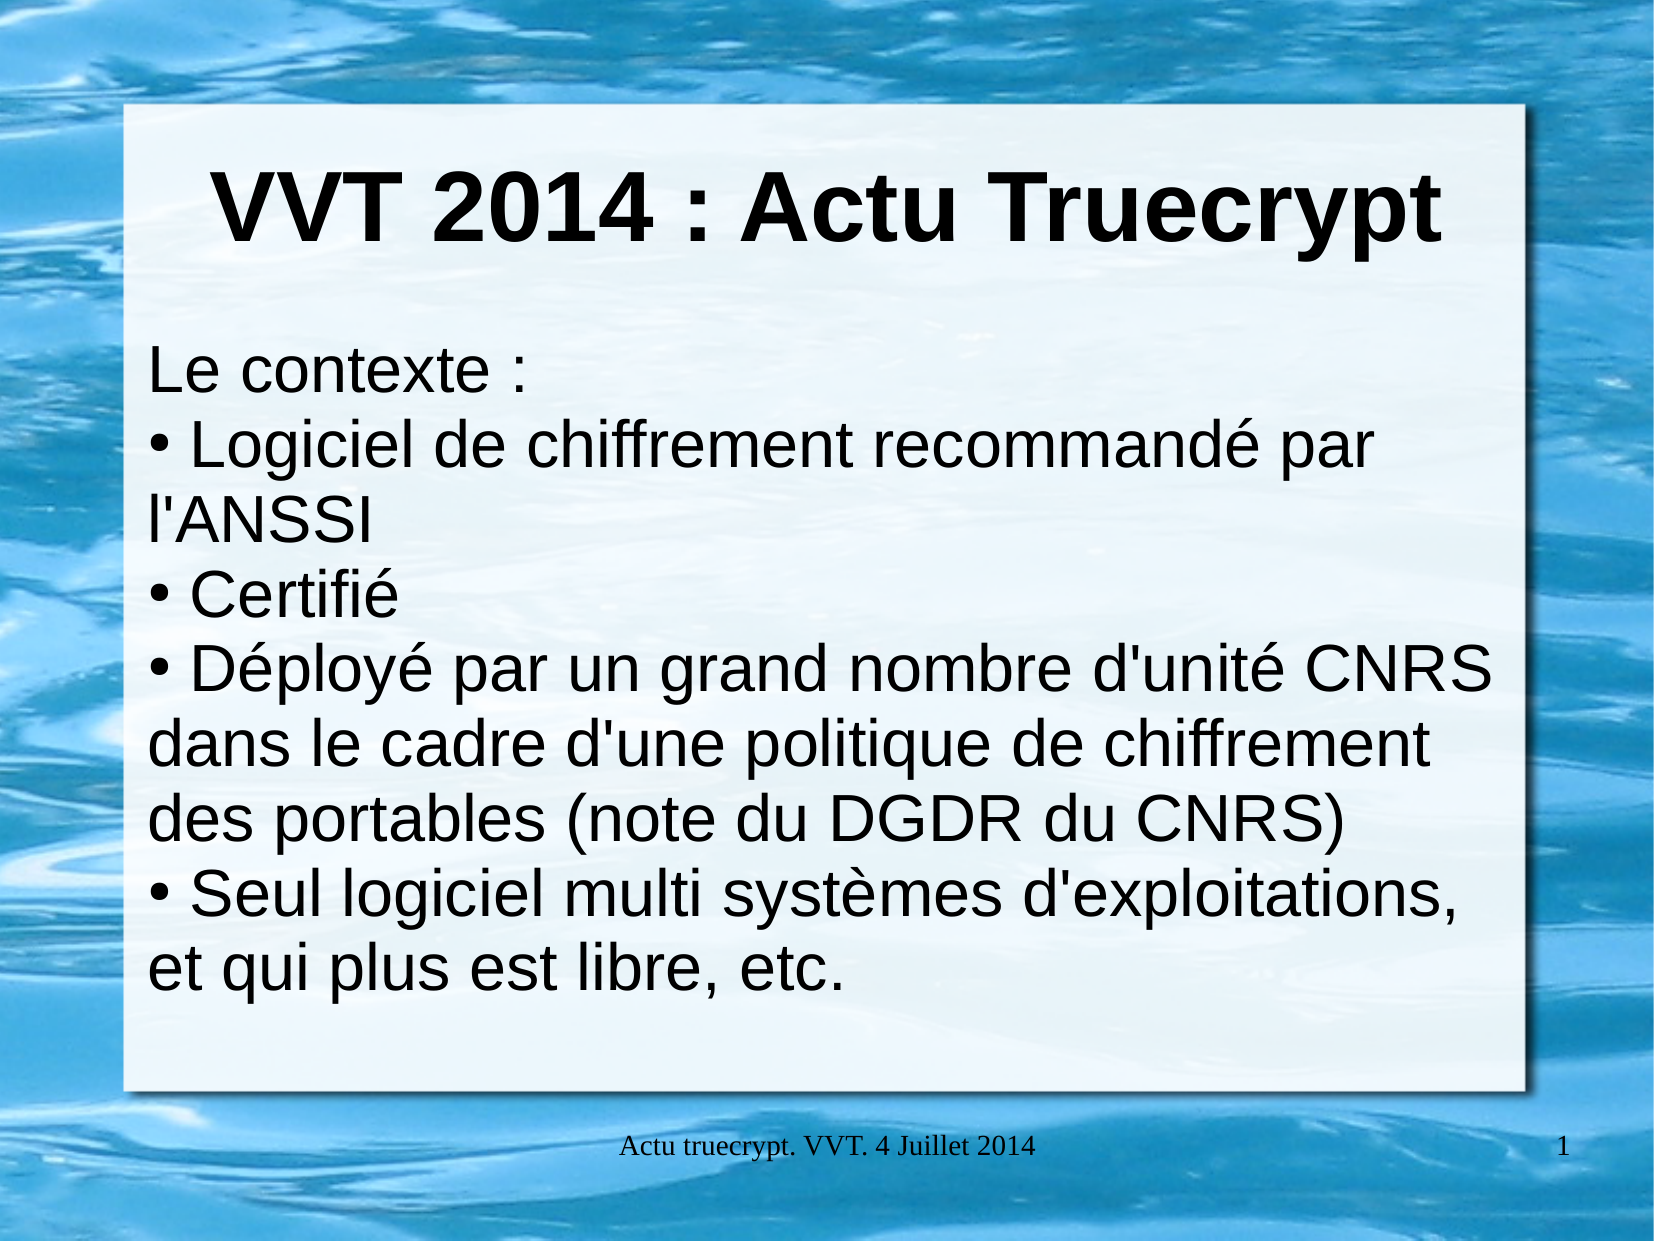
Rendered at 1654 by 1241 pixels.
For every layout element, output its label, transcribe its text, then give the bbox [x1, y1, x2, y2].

picture [0, 0, 1654, 1241]
subtitle Le contexte : Logiciel de chiffrement recommandé par l'ANSSI Certifié Déployé par un grand nombre d'unité CNRS dans le cadre d'une politique de chiffrement des portables (note du DGDR du CNRS) Seul logiciel multi systèmes d'exploitations, et qui plus est libre, etc. [147, 257, 1506, 1081]
title VVT 2014 : Actu Truecrypt [147, 118, 1506, 257]
